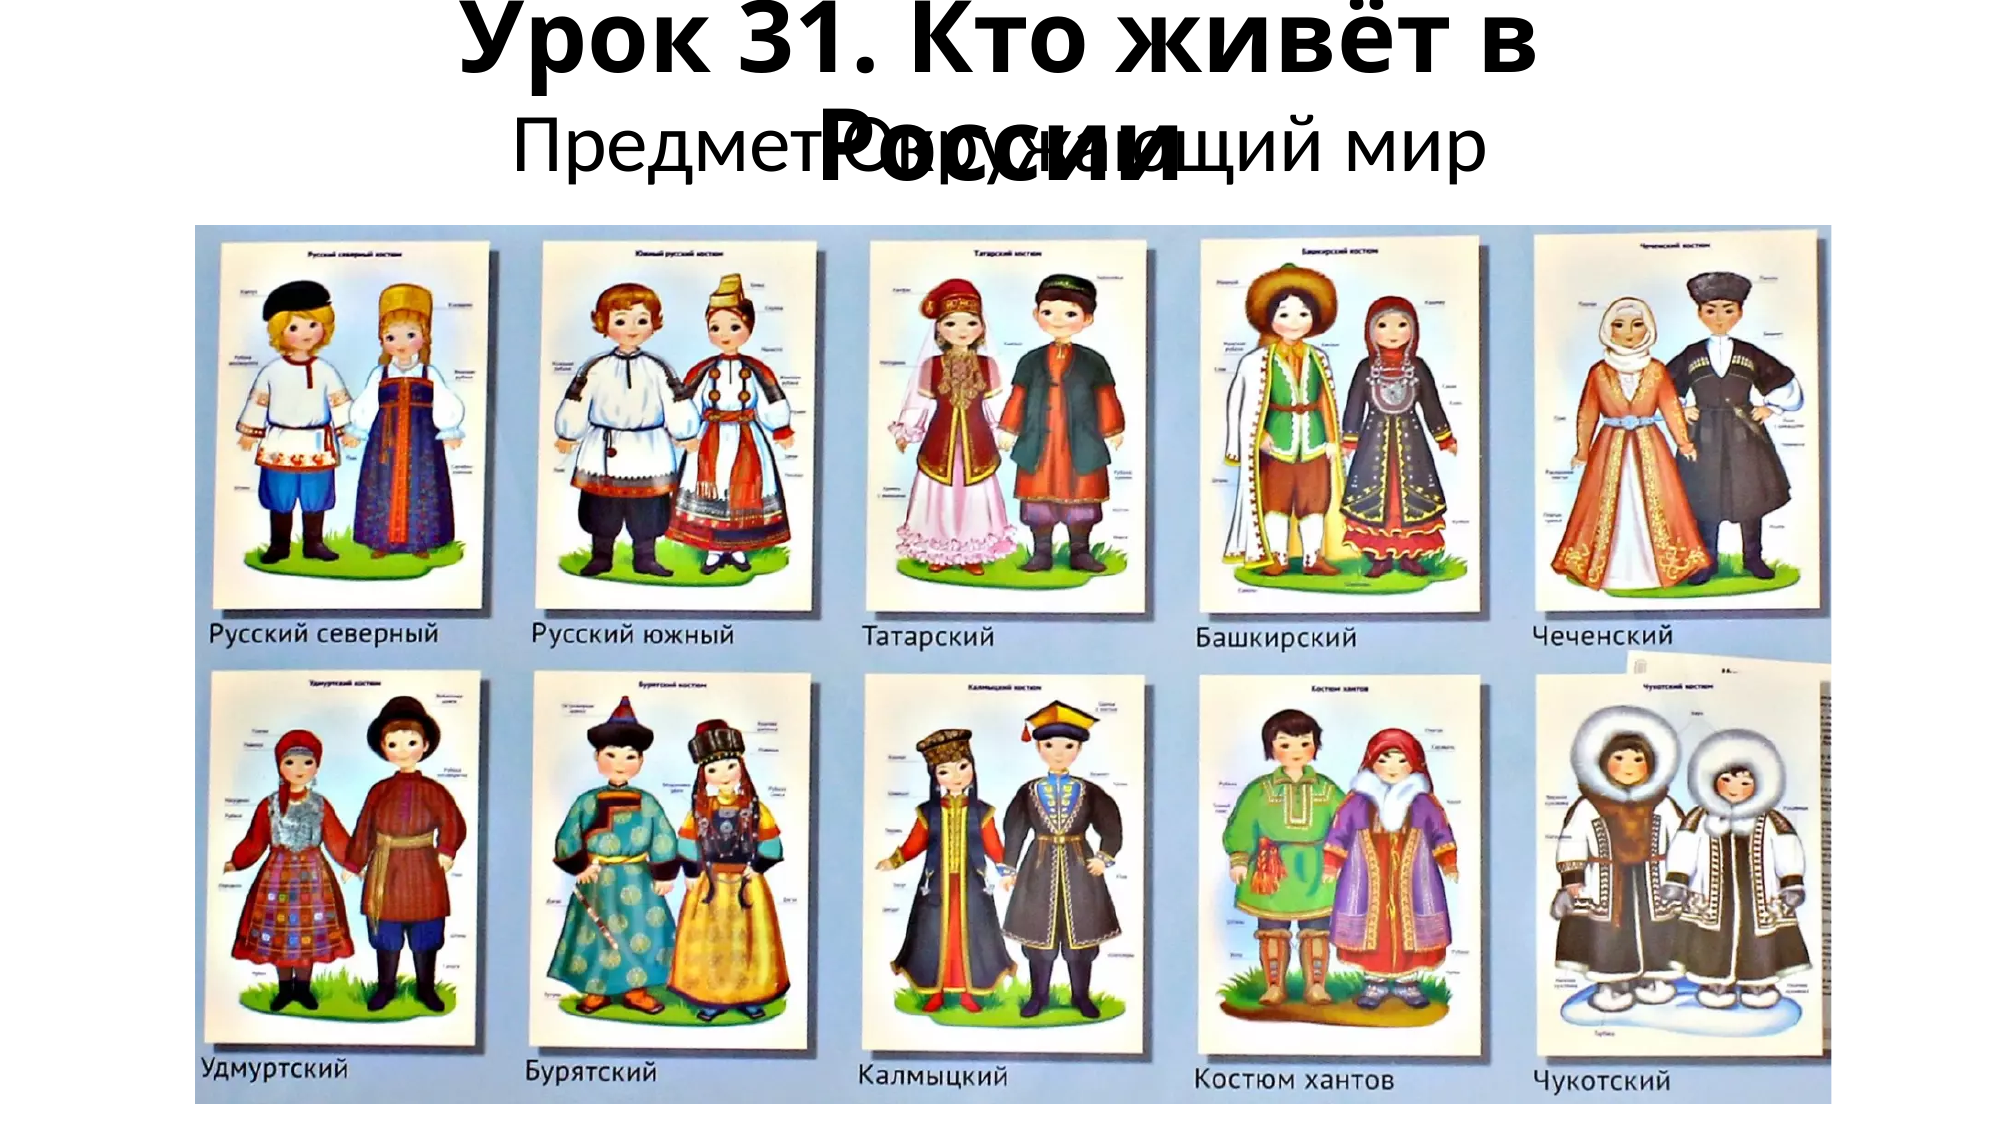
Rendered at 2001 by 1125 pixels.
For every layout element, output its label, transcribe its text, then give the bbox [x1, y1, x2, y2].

picture [195, 225, 1832, 1105]
title Урок 31. Кто живёт в России [249, 0, 1750, 92]
subtitle Предмет Окружающий мир [249, 92, 1750, 225]
